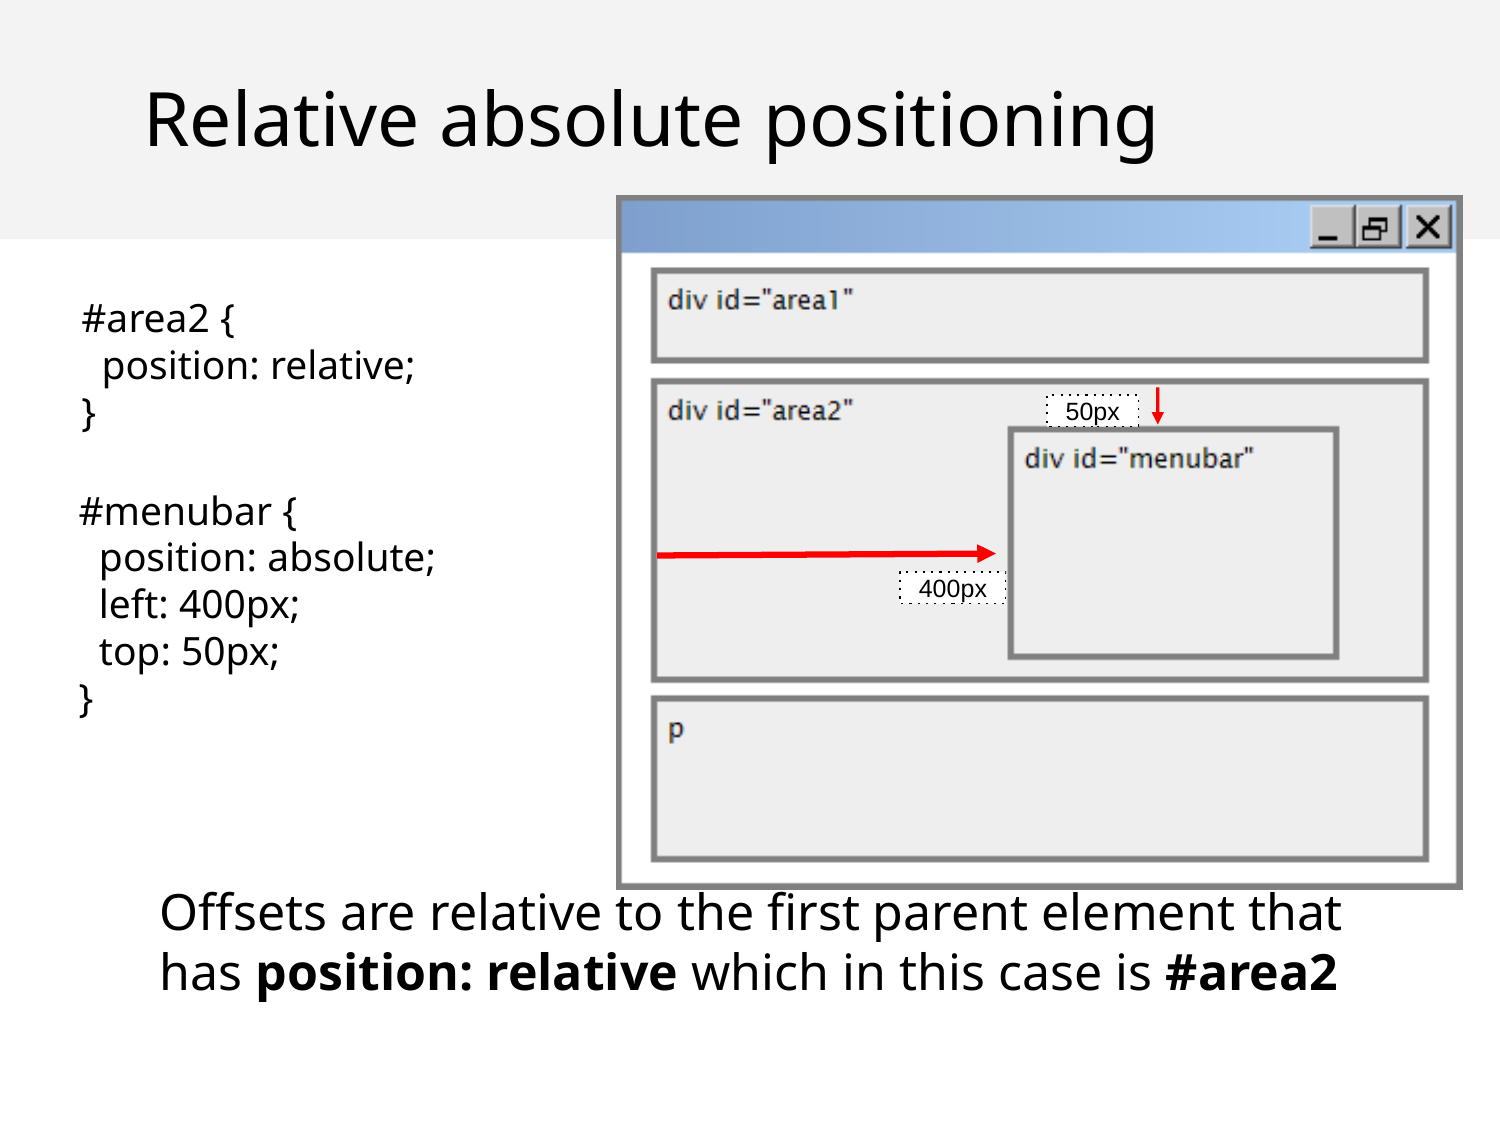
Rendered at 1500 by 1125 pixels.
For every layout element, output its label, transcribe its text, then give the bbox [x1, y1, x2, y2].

text_box 50px [1047, 394, 1139, 427]
text_box #area2 { position: relative; } [75, 287, 554, 479]
title Relative absolute positioning [128, 56, 1372, 183]
picture [616, 195, 1463, 890]
text_box #menubar { position: absolute; left: 400px; top: 50px; } [72, 479, 586, 712]
text_box Offsets are relative to the first parent element that has position: relative which in this case is #area2 [153, 873, 1397, 1055]
text_box 400px [900, 571, 1006, 604]
